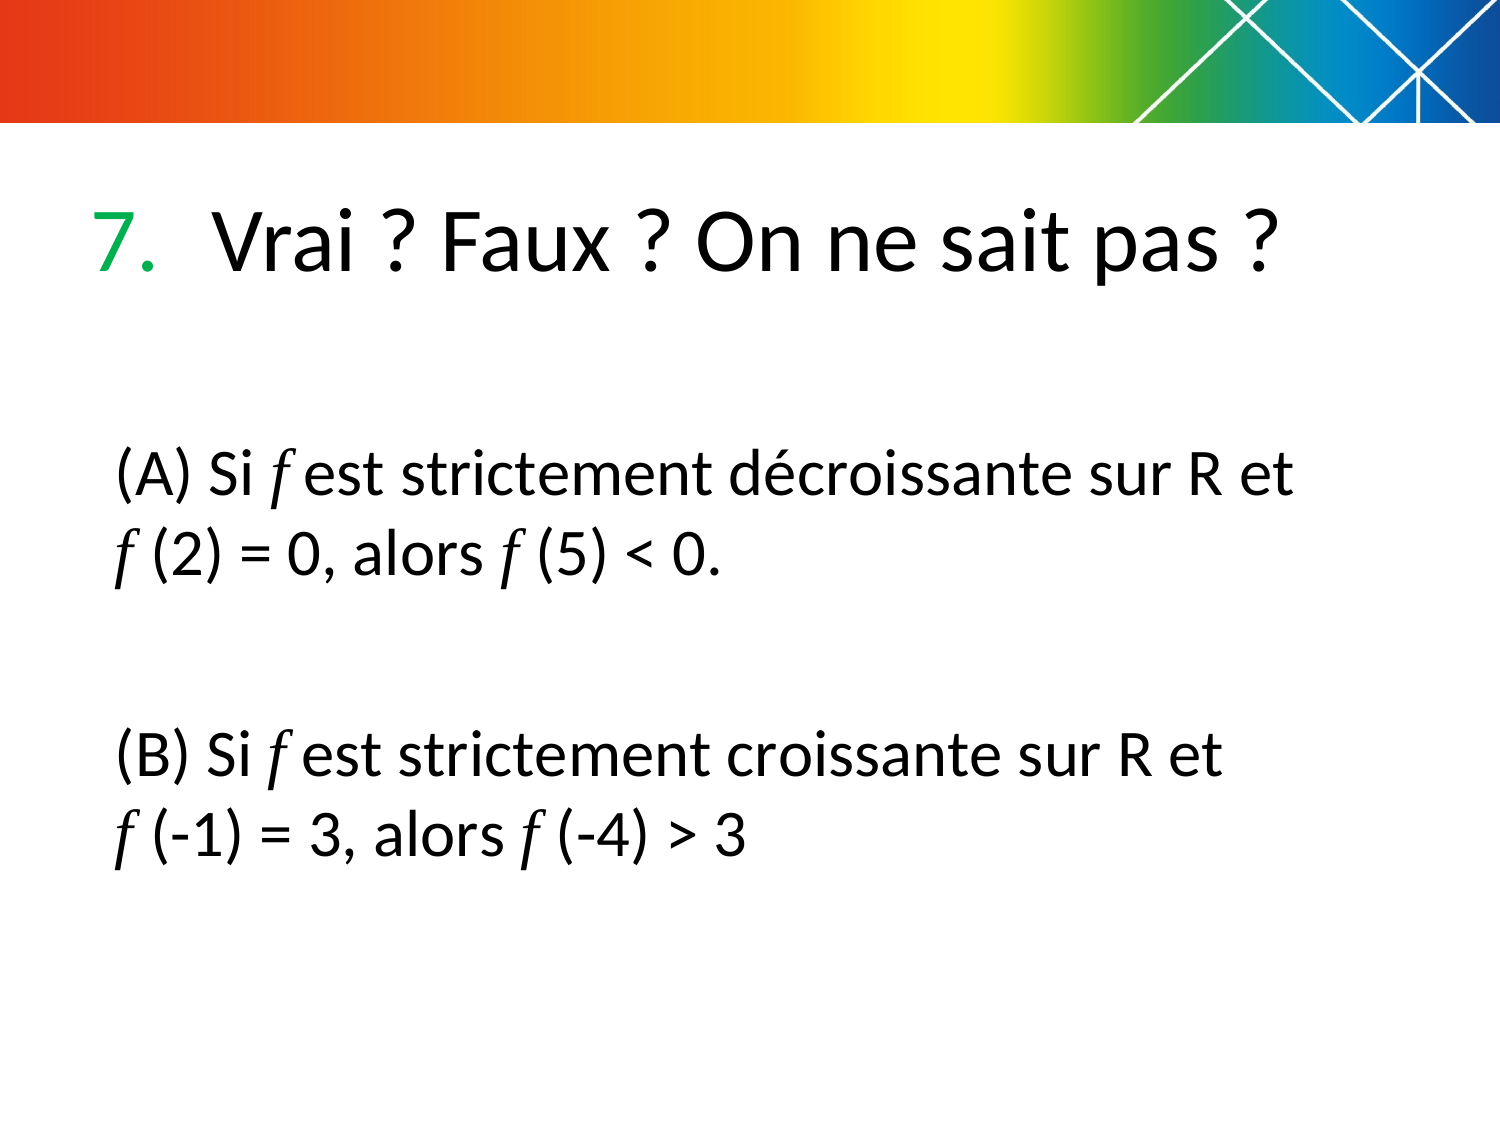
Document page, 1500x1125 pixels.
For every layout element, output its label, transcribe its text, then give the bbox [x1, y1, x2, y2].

title Vrai ? Faux ? On ne sait pas ? [75, 163, 1426, 305]
picture [0, 0, 1359, 123]
text_box (A) Si f est strictement décroissante sur R et f (2) = 0, alors f (5) < 0. (B) Si f est strictement croissante sur R et f (-1) = 3, alors f (-4) > 3 [100, 420, 1400, 878]
picture [1340, 0, 1500, 123]
